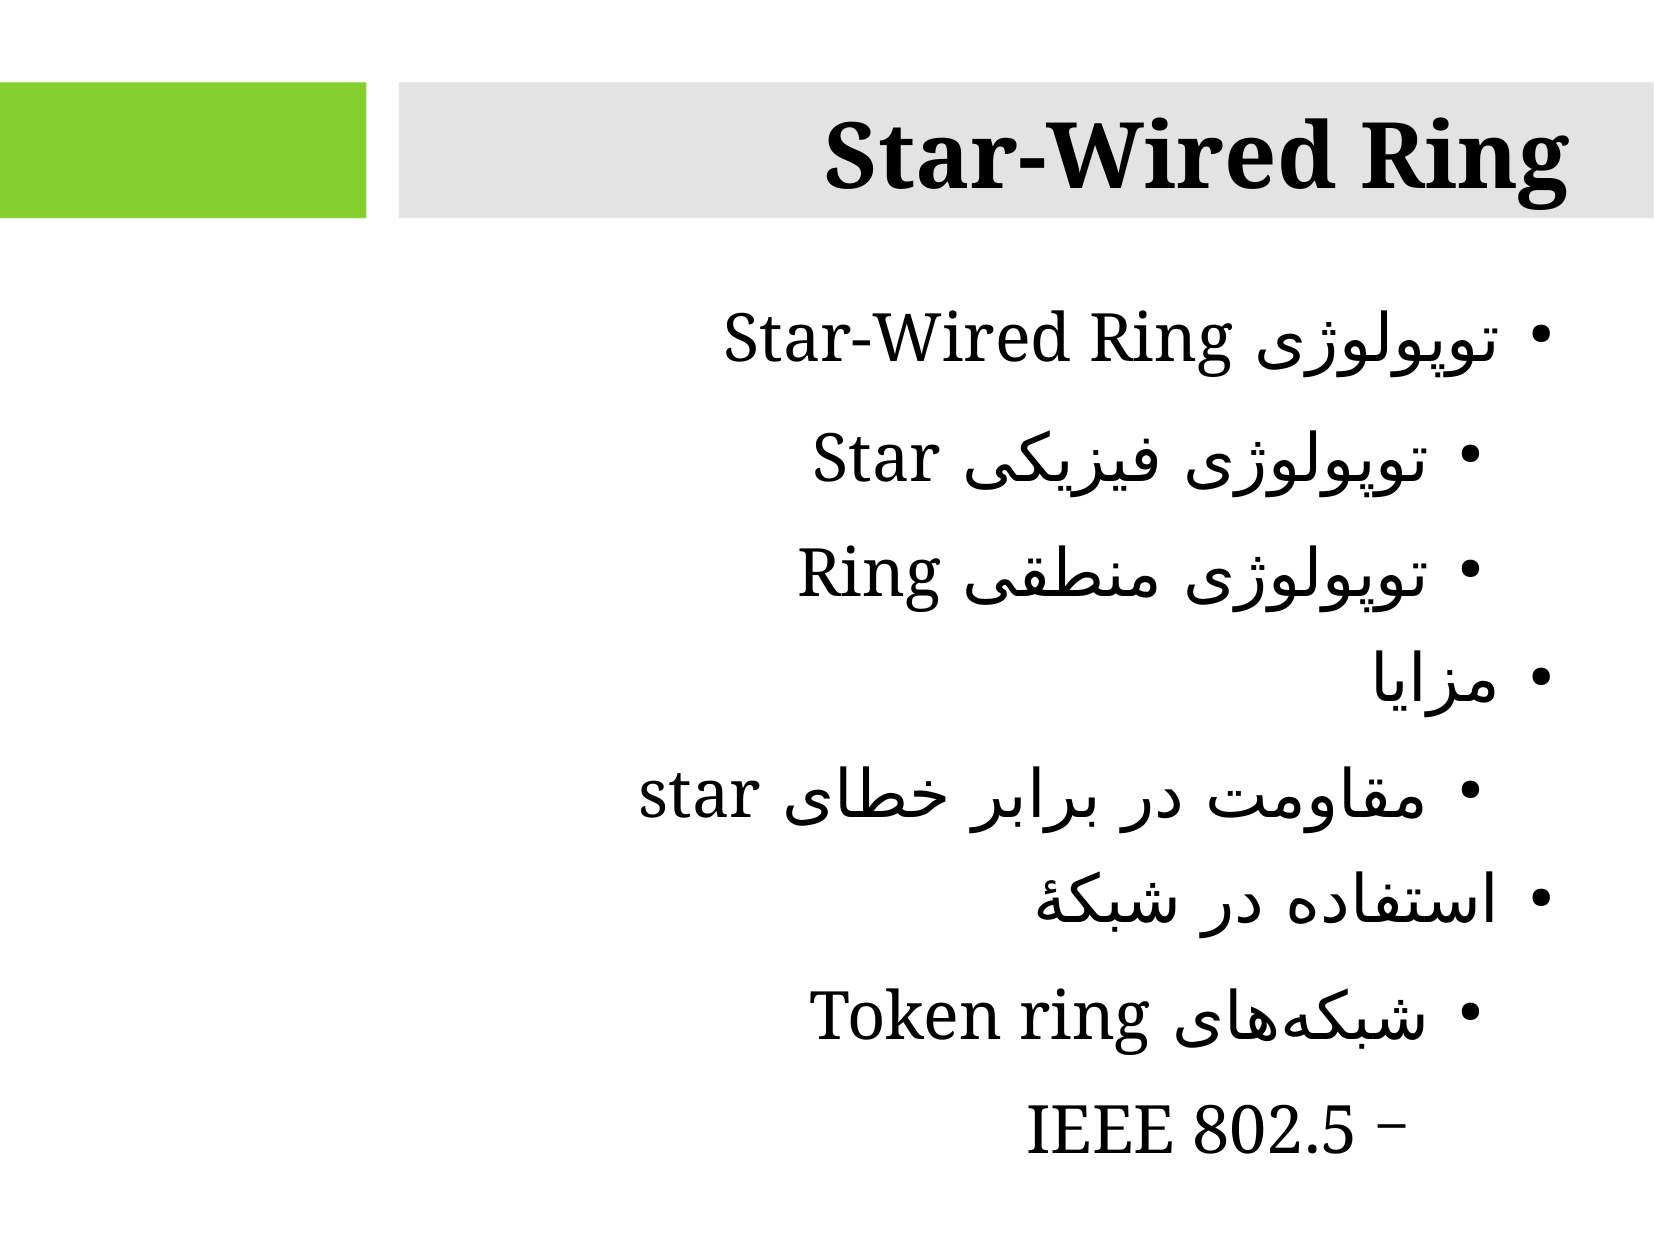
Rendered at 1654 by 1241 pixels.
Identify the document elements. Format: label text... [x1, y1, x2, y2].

title Star-Wired Ring [82, 49, 1571, 257]
picture [0, 0, 1654, 1241]
list توپولوژی Star-Wired Ring توپولوژی فیزیکی Star توپولوژی منطقی Ring مزایا مقاومت در برابر خطای star استفاده در شبکهٔ شبکه‌های Token ring IEEE 802.5 [82, 290, 1571, 1182]
